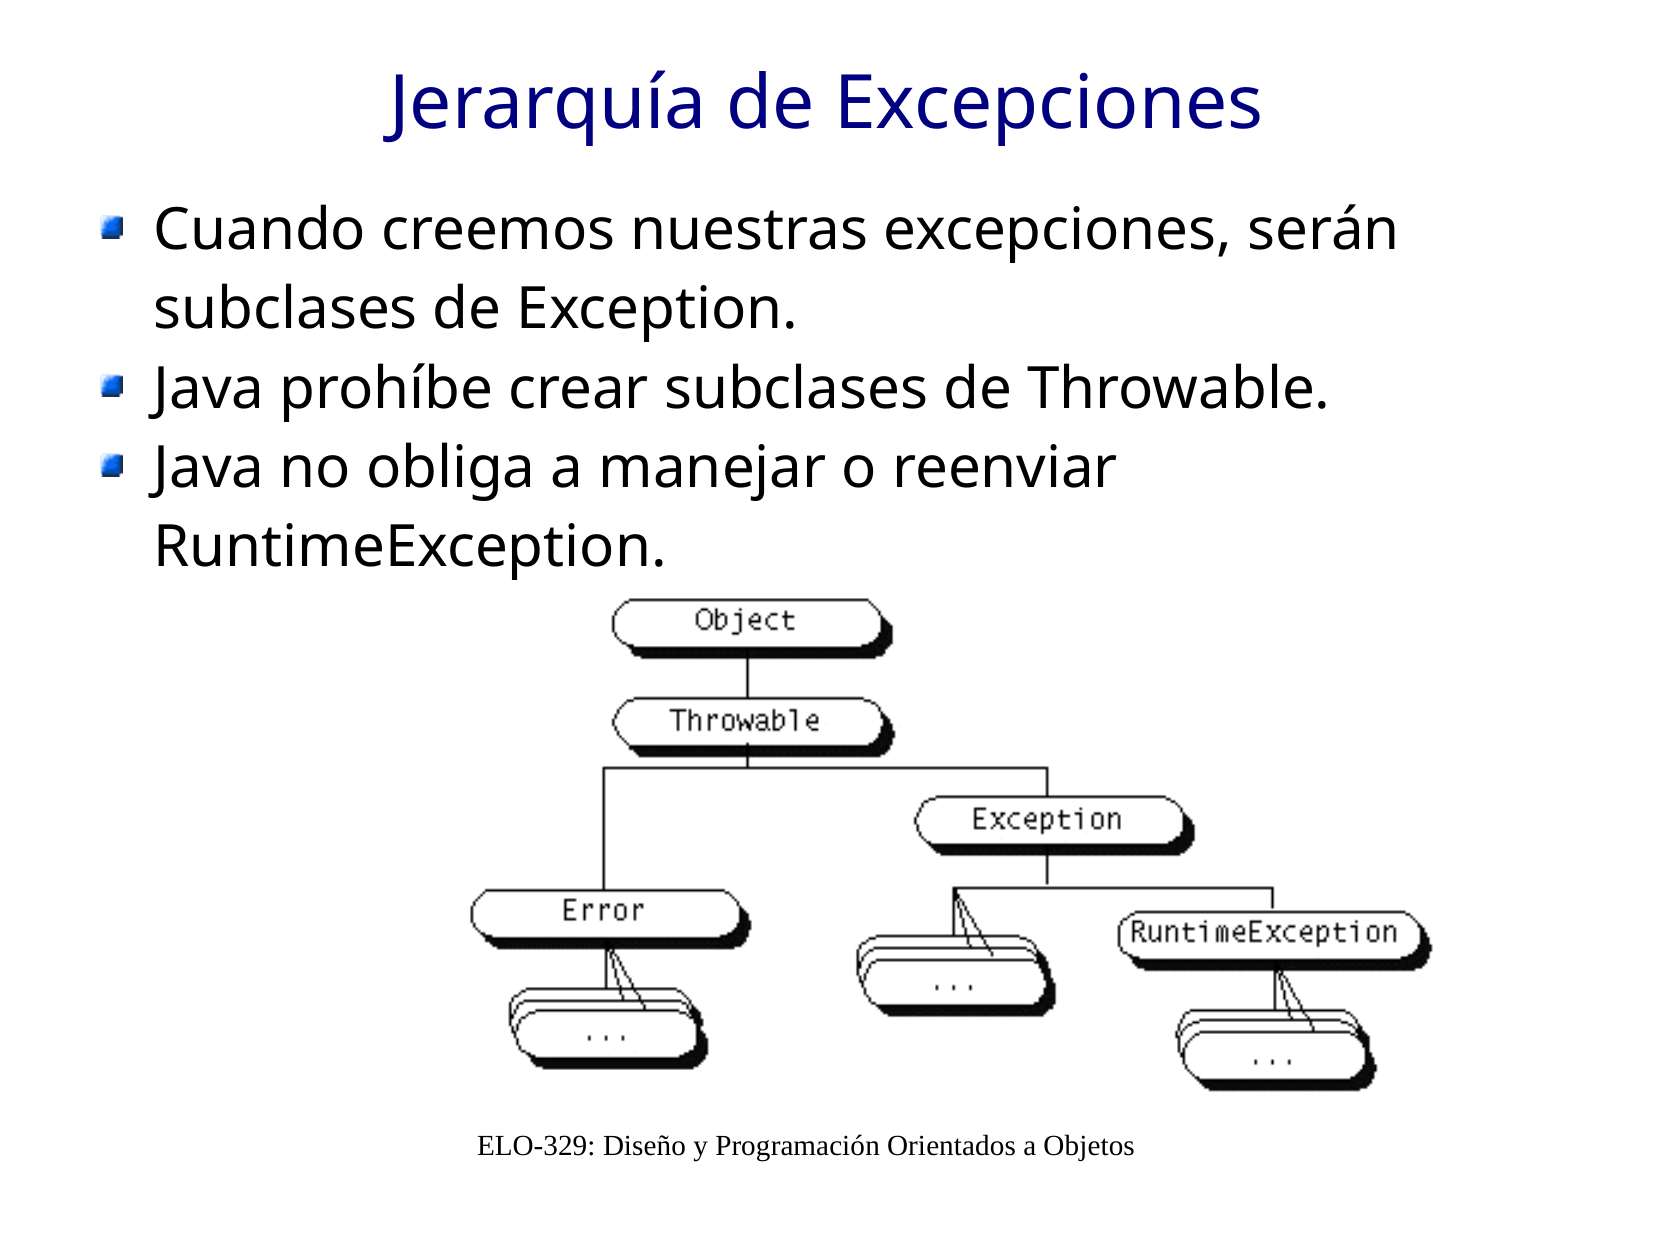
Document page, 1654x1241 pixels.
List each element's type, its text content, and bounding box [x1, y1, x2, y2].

list Cuando creemos nuestras excepciones, serán subclases de Exception. Java prohíbe crear subclases de Throwable. Java no obliga a manejar o reenviar RuntimeException. [82, 187, 1571, 1124]
title Jerarquía de Excepciones [82, 49, 1571, 151]
picture [469, 597, 1435, 1094]
